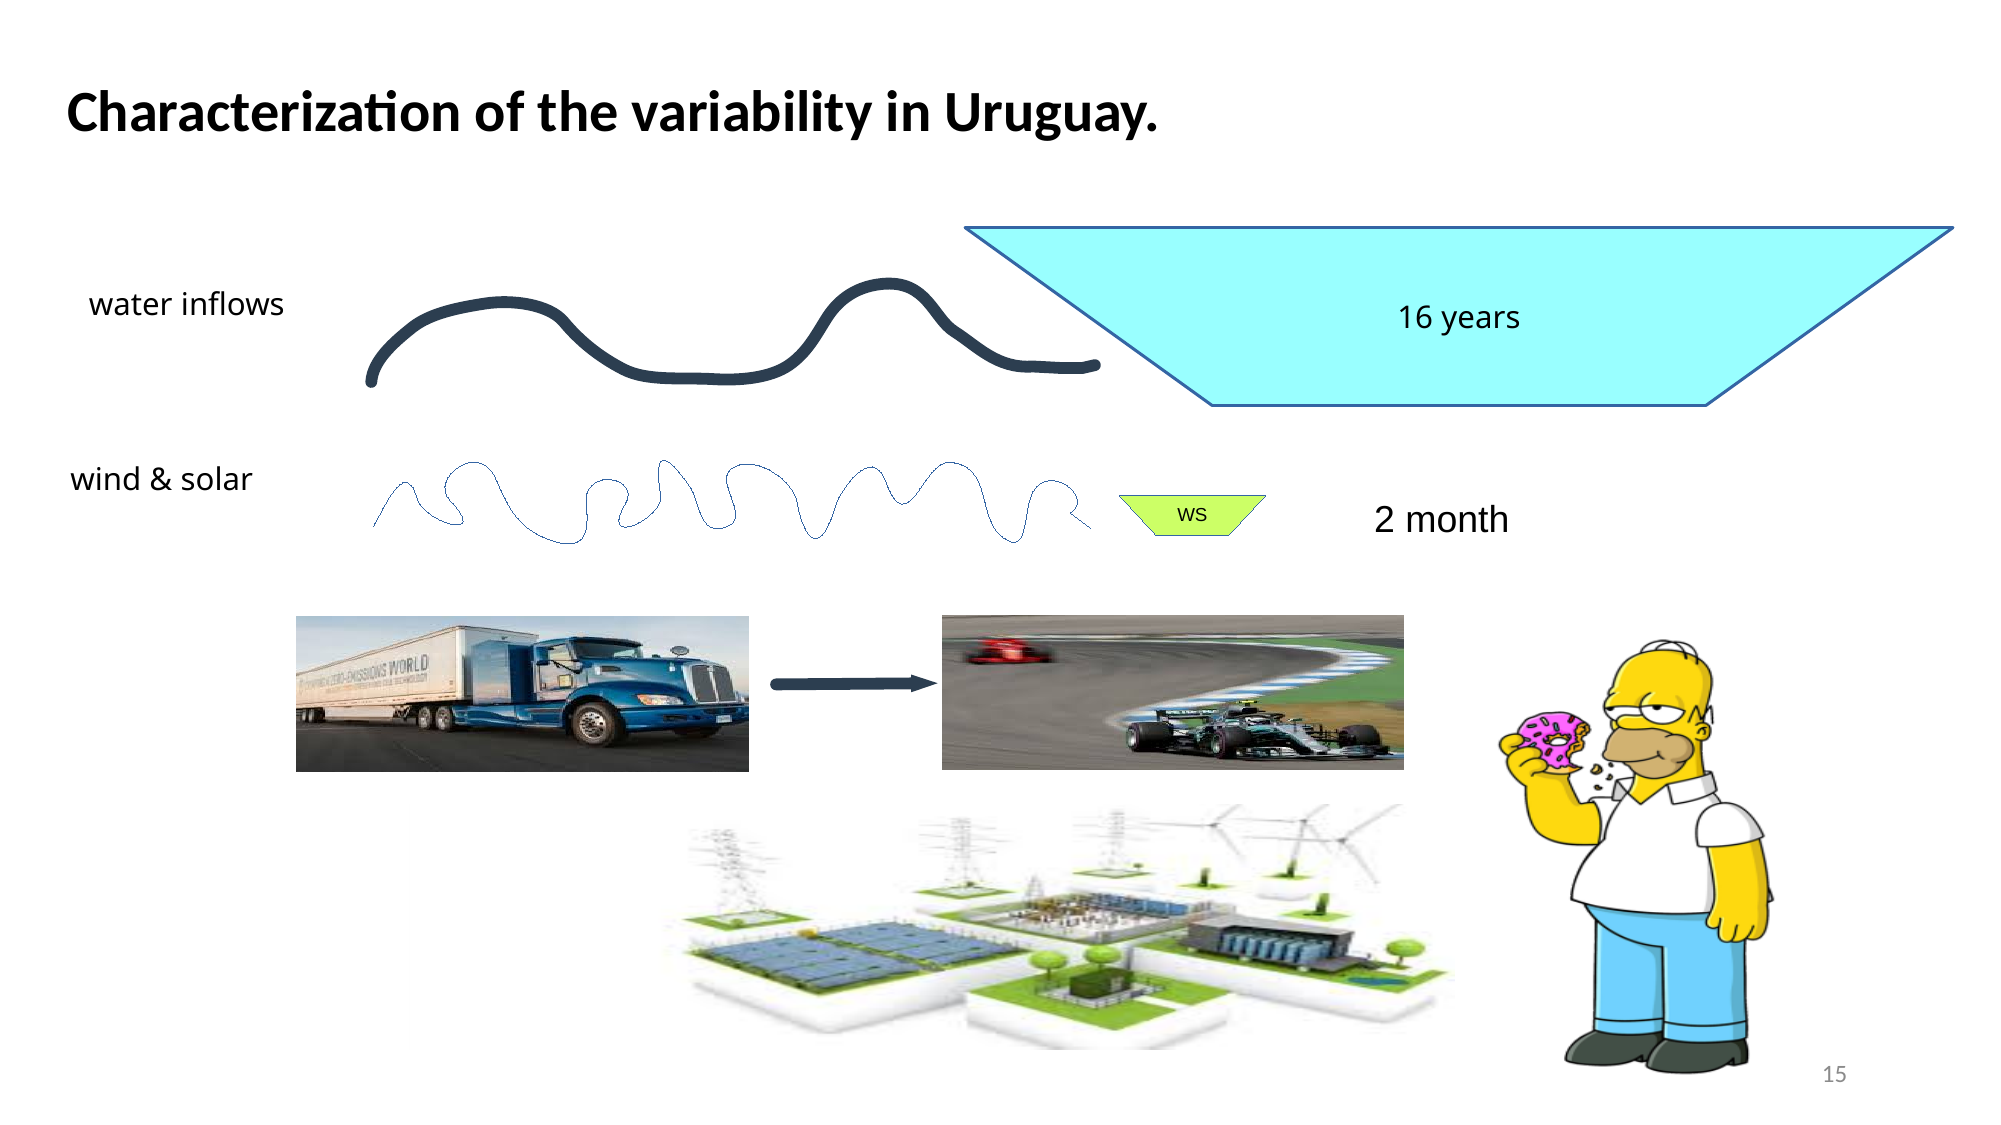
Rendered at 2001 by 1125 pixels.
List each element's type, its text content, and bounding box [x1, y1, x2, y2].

picture [408, 804, 1455, 1050]
text_box 16 years [965, 227, 1953, 406]
text_box 2 month [1359, 490, 1586, 560]
text_box water inflows [74, 274, 413, 332]
text_box wind & solar [55, 449, 389, 507]
picture [942, 615, 1404, 770]
picture [296, 616, 749, 773]
title Characterization of the variability in Uruguay. [67, 49, 1737, 185]
picture [1493, 635, 1782, 1078]
text_box WS [1119, 495, 1266, 536]
